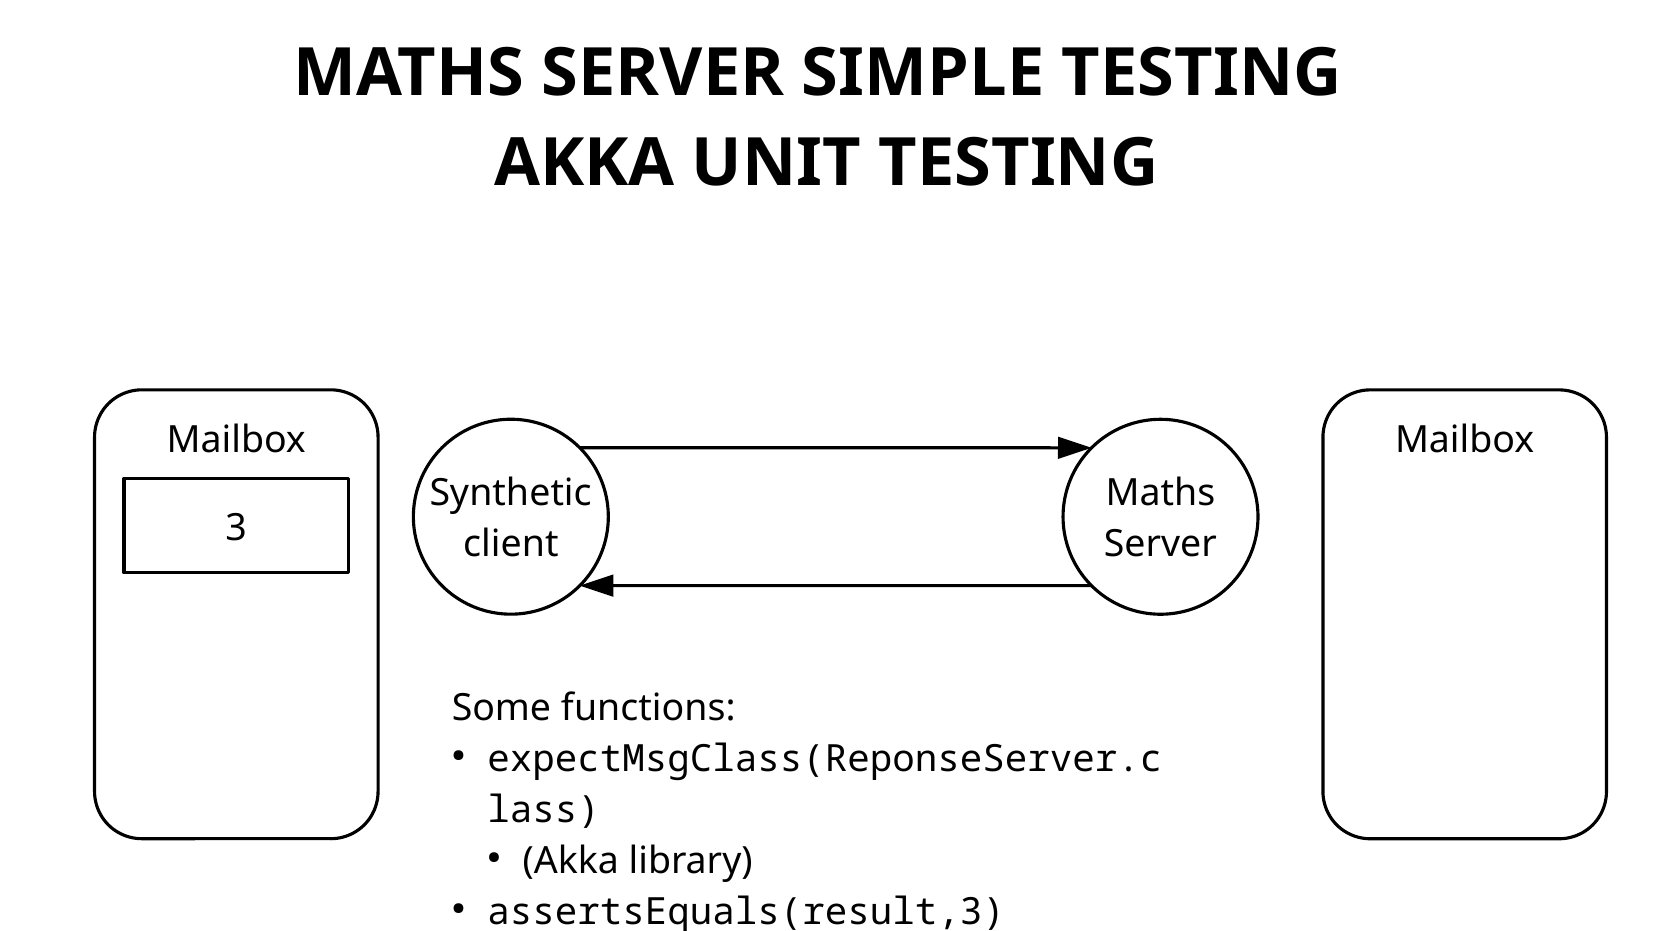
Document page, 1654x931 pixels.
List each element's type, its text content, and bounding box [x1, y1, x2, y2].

text_box Some functions: expectMsgClass(ReponseServer.class) (Akka library) assertsEquals(result,3) (JUnit) [437, 673, 1182, 900]
text_box Maths Server [1063, 419, 1258, 615]
text_box 3 [124, 478, 349, 573]
text_box Synthetic client [413, 419, 609, 615]
text_box Mailbox [94, 389, 379, 839]
title MATHS SERVER SIMPLE TESTING AKKA UNIT TESTING [82, 33, 1571, 196]
text_box Mailbox [1322, 389, 1607, 839]
